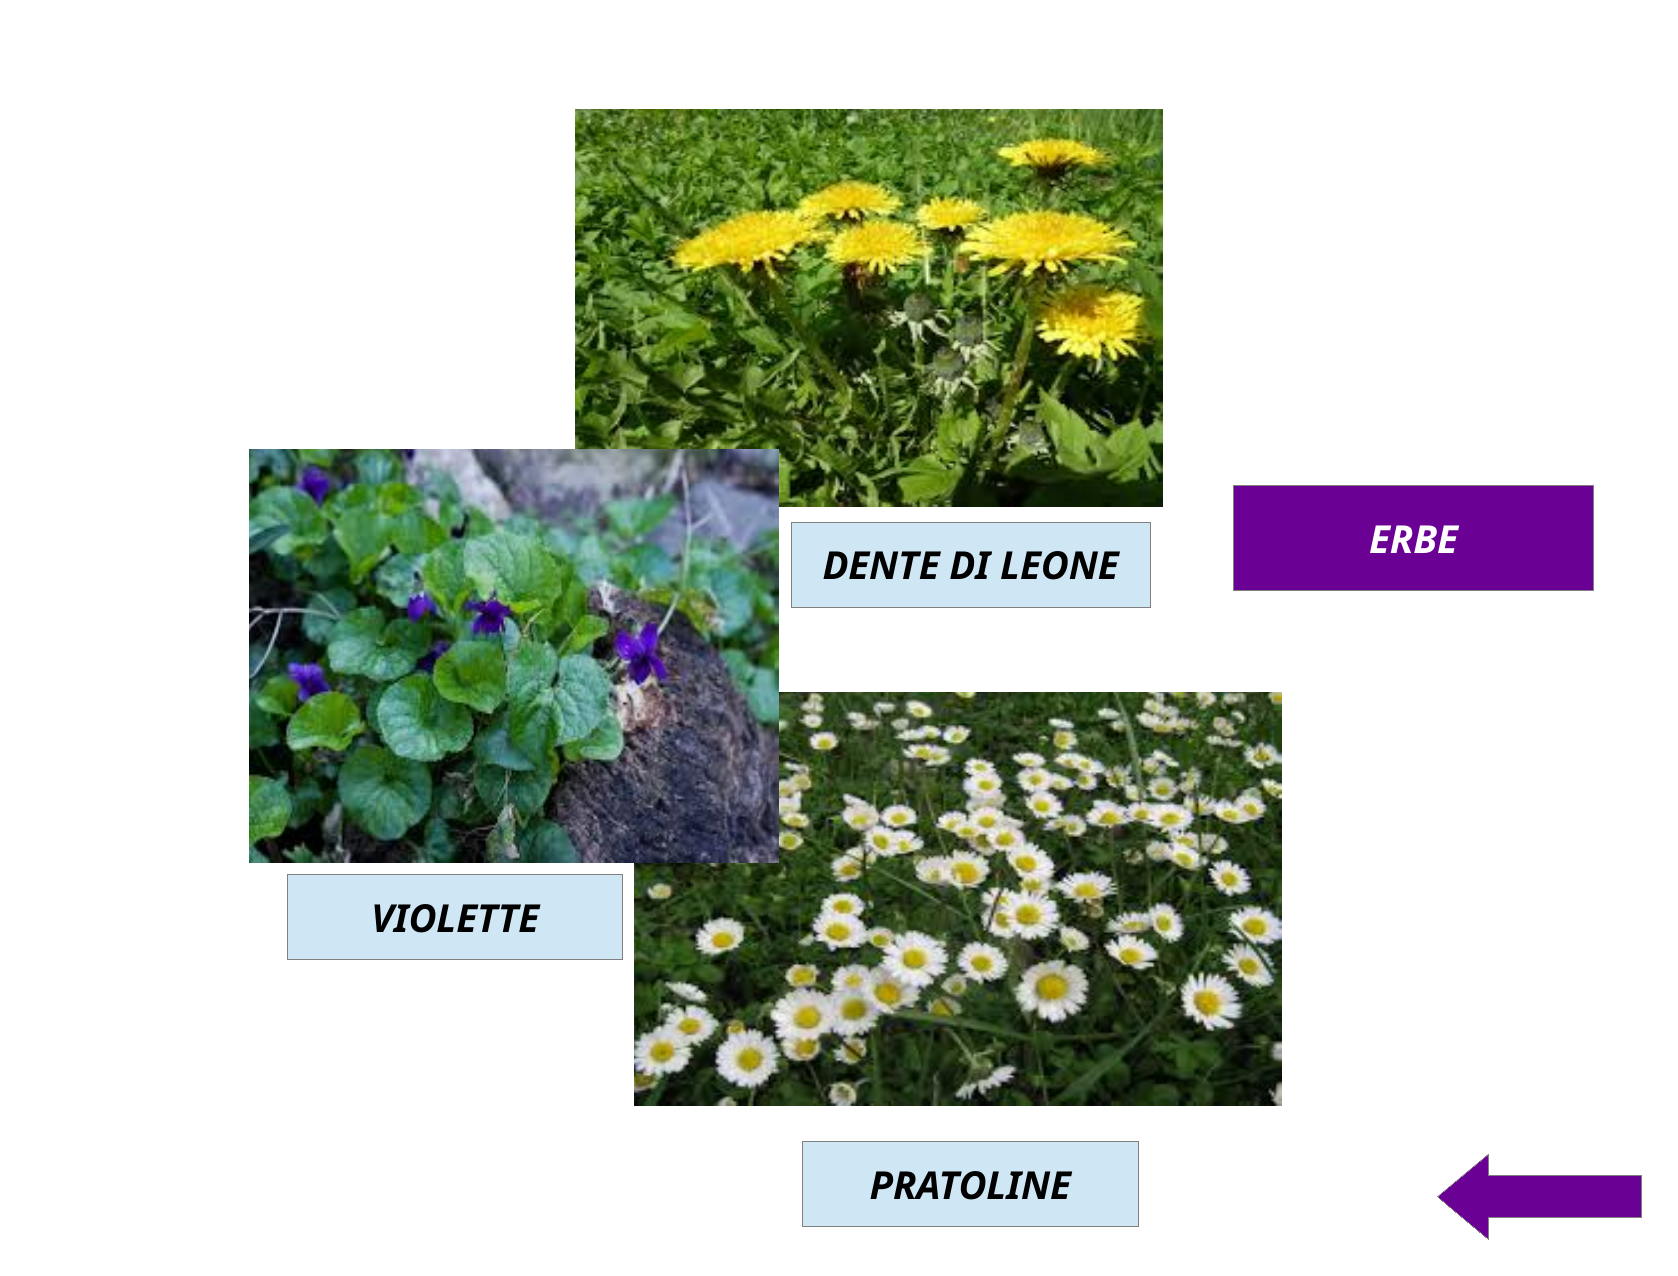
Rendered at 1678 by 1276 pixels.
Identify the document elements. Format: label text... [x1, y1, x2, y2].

picture [249, 109, 1282, 1106]
text_box PRATOLINE [802, 1141, 1139, 1227]
text_box [1437, 1154, 1642, 1240]
text_box ERBE [1233, 485, 1594, 591]
text_box VIOLETTE [287, 874, 623, 960]
text_box DENTE DI LEONE [791, 522, 1151, 608]
